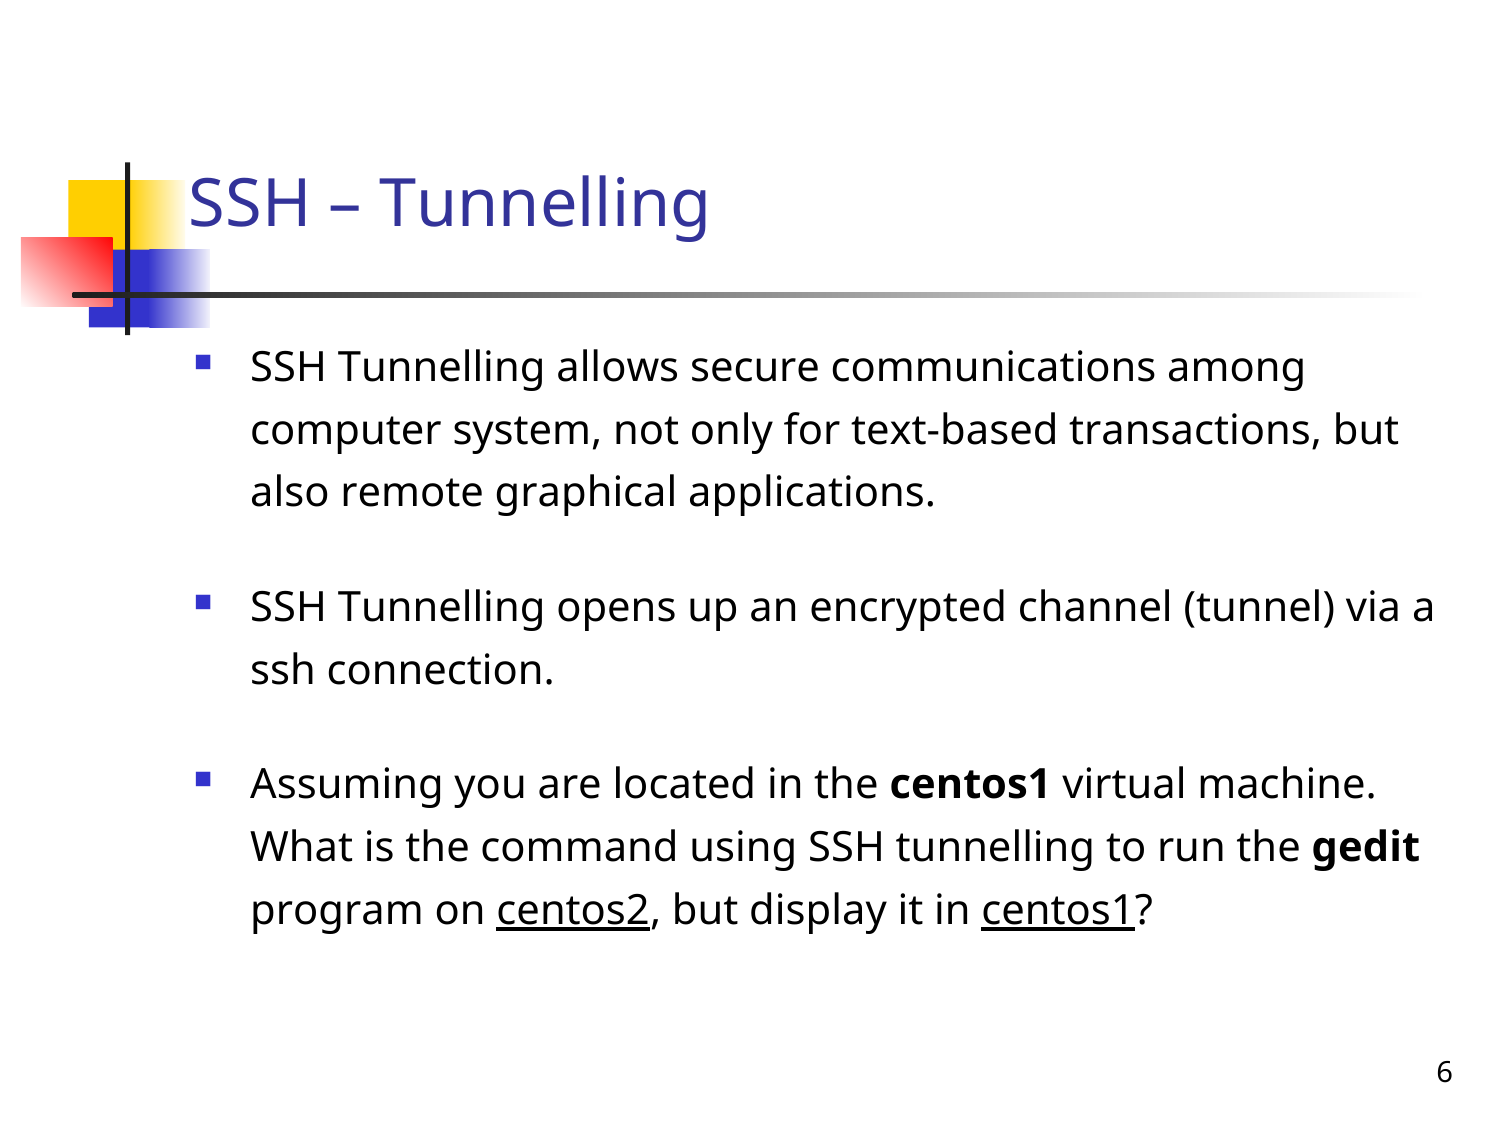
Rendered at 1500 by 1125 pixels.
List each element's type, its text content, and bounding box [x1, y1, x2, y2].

list SSH Tunnelling allows secure communications among computer system, not only for text-based transactions, but also remote graphical applications. SSH Tunnelling opens up an encrypted channel (tunnel) via a ssh connection. Assuming you are located in the centos1 virtual machine. What is the command using SSH tunnelling to run the gedit program on centos2, but display it in centos1? [193, 331, 1469, 1059]
title SSH – Tunnelling [188, 42, 1468, 268]
